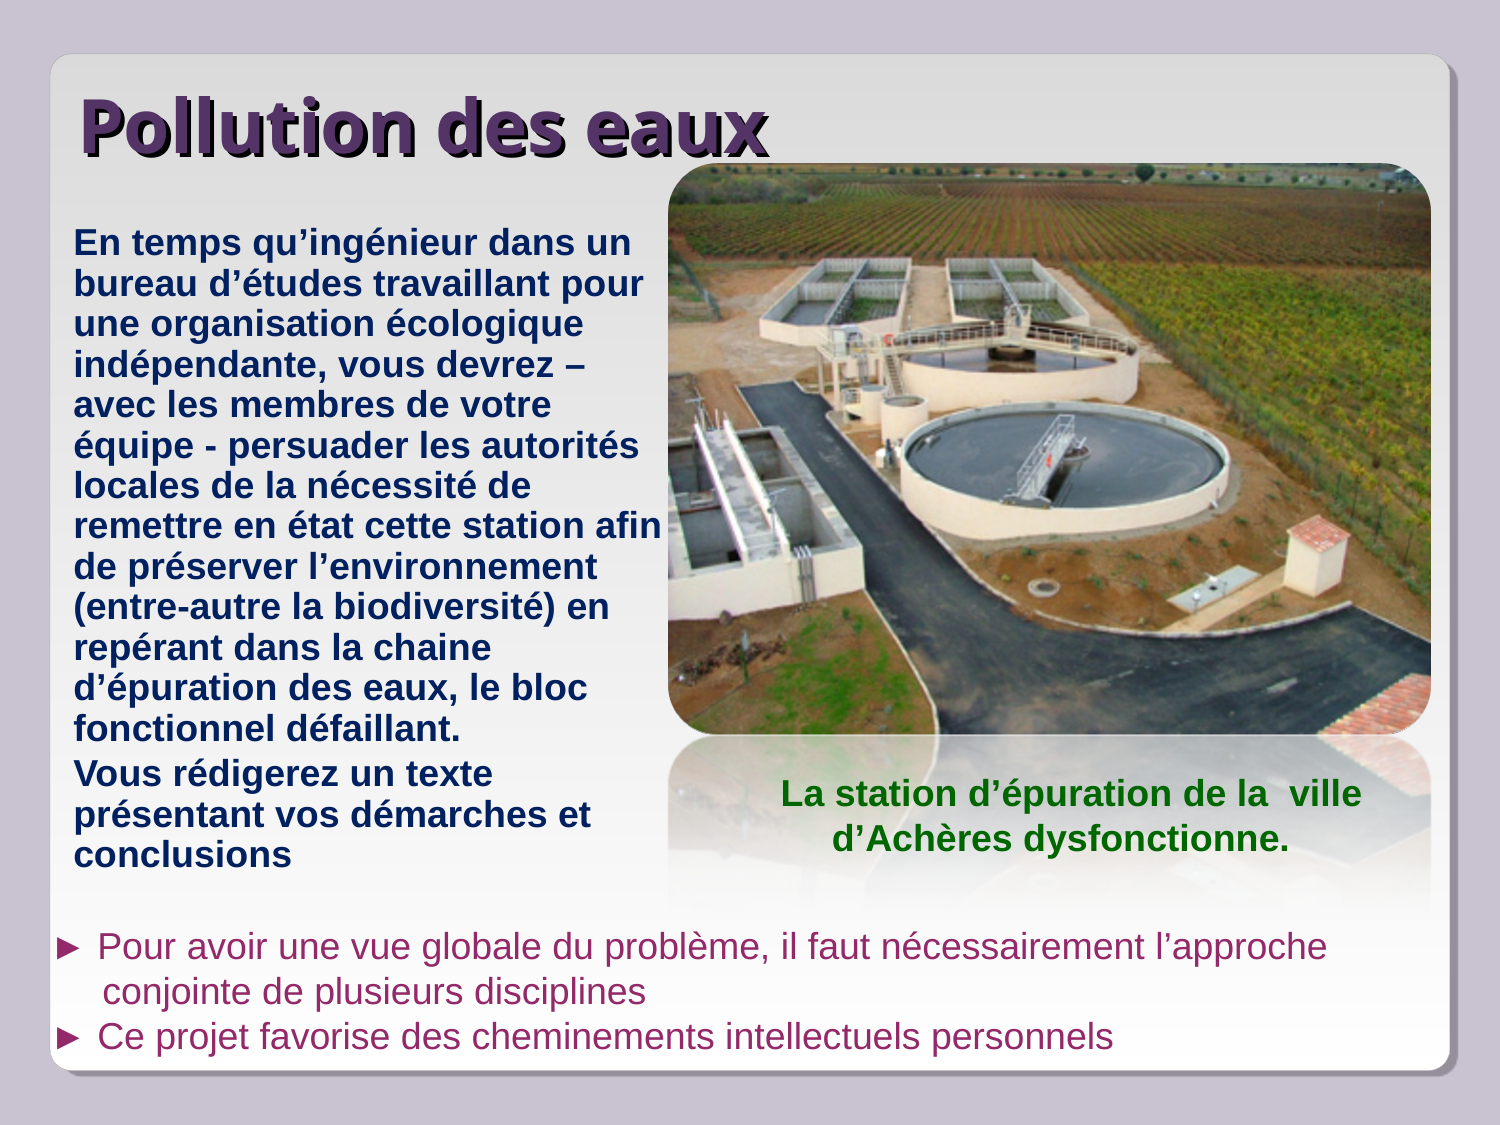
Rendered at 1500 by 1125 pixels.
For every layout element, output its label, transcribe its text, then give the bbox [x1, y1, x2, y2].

list En temps qu’ingénieur dans un bureau d’études travaillant pour une organisation écologique indépendante, vous devrez – avec les membres de votre équipe - persuader les autorités locales de la nécessité de remettre en état cette station afin de préserver l’environnement (entre-autre la biodiversité) en repérant dans la chaine d’épuration des eaux, le bloc fonctionnel défaillant. Vous rédigerez un texte présentant vos démarches et conclusions [0, 117, 680, 884]
title Pollution des eaux [23, 0, 950, 162]
picture [664, 162, 1435, 913]
text_box ► Pour avoir une vue globale du problème, il faut nécessairement l’approche conjointe de plusieurs disciplines ► Ce projet favorise des cheminements intellectuels personnels [35, 913, 1500, 1065]
picture [664, 1065, 1435, 1125]
text_box La station d’épuration de la ville d’Achères dysfonctionne. [691, 761, 1442, 868]
